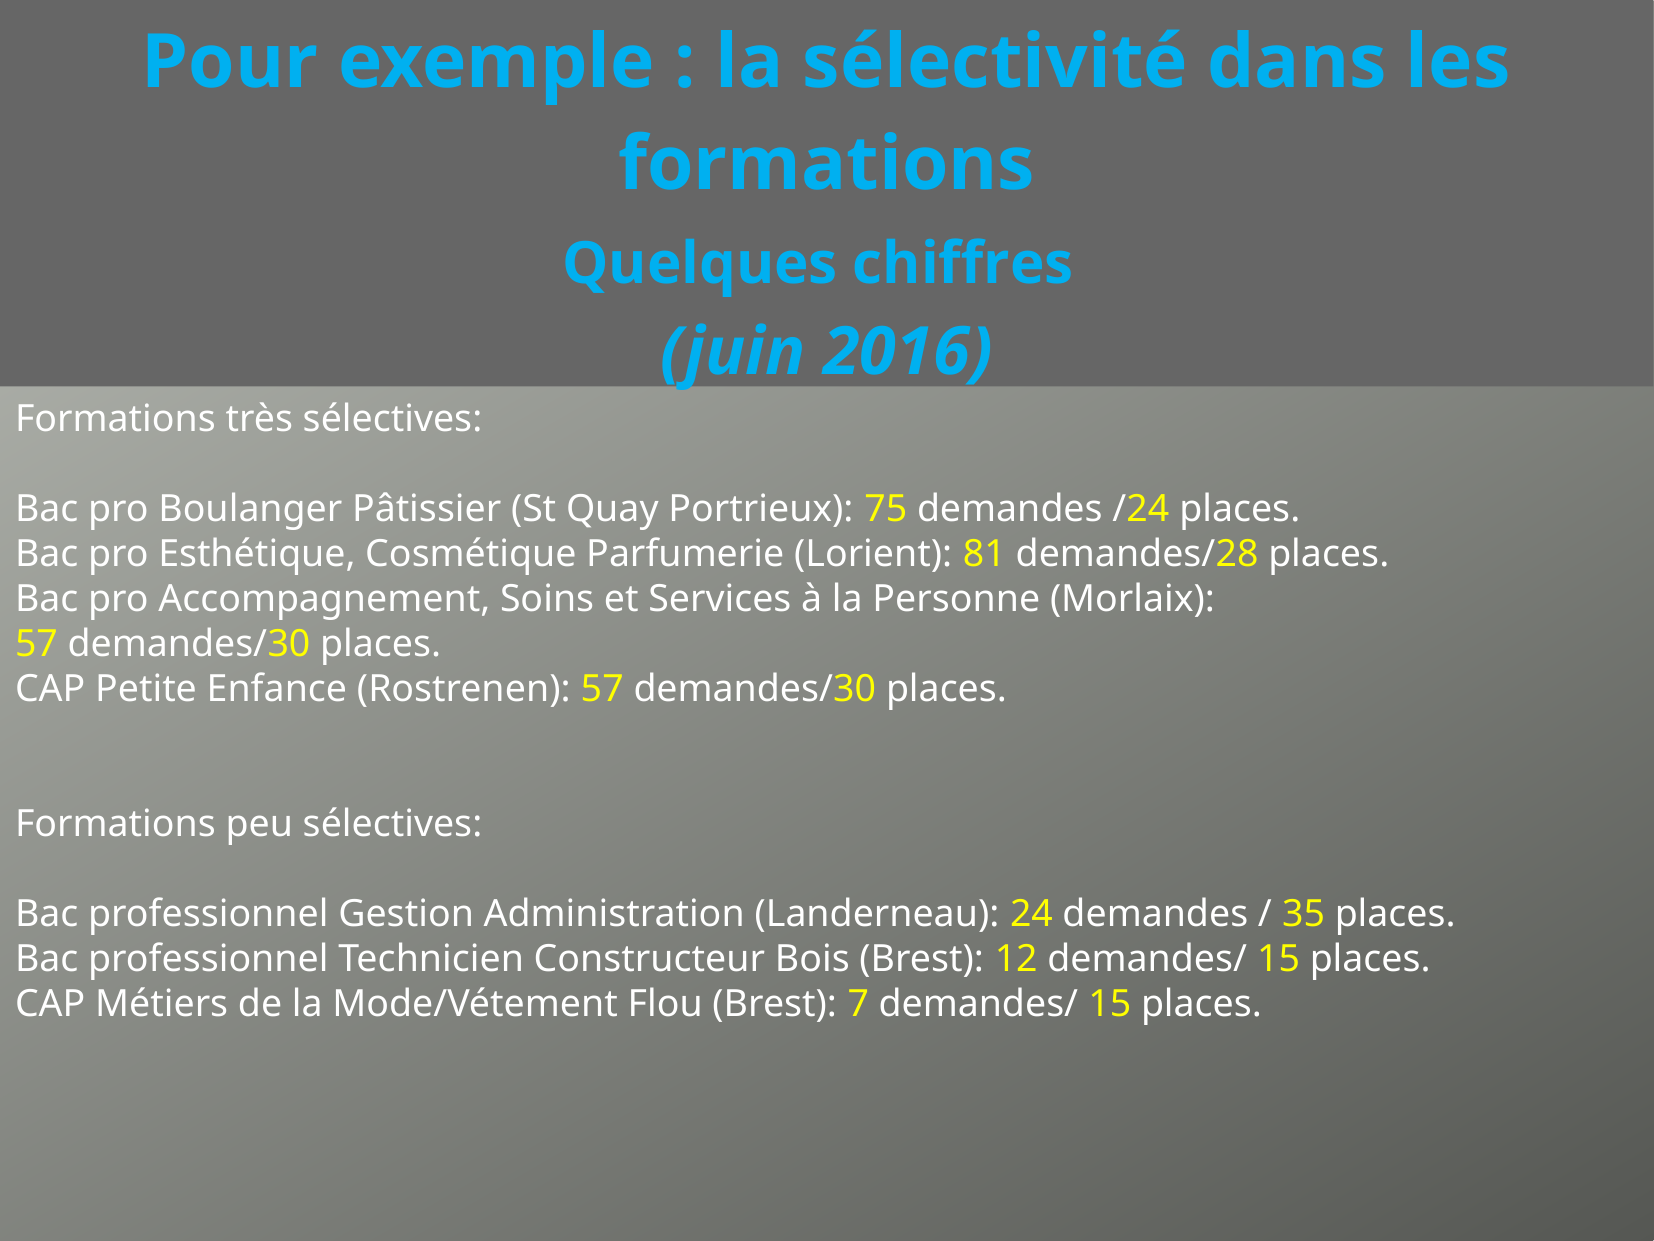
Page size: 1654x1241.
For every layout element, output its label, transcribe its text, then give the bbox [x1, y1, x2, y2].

text_box Formations très sélectives: Bac pro Boulanger Pâtissier (St Quay Portrieux): 75 demandes /24 places. Bac pro Esthétique, Cosmétique Parfumerie (Lorient): 81 demandes/28 places. Bac pro Accompagnement, Soins et Services à la Personne (Morlaix): 57 demandes/30 places. CAP Petite Enfance (Rostrenen): 57 demandes/30 places. Formations peu sélectives: Bac professionnel Gestion Administration (Landerneau): 24 demandes / 35 places. Bac professionnel Technicien Constructeur Bois (Brest): 12 demandes/ 15 places. CAP Métiers de la Mode/Vétement Flou (Brest): 7 demandes/ 15 places. [0, 387, 1549, 1205]
text_box Pour exemple : la sélectivité dans les formations Quelques chiffres (juin 2016) [0, 0, 1654, 387]
